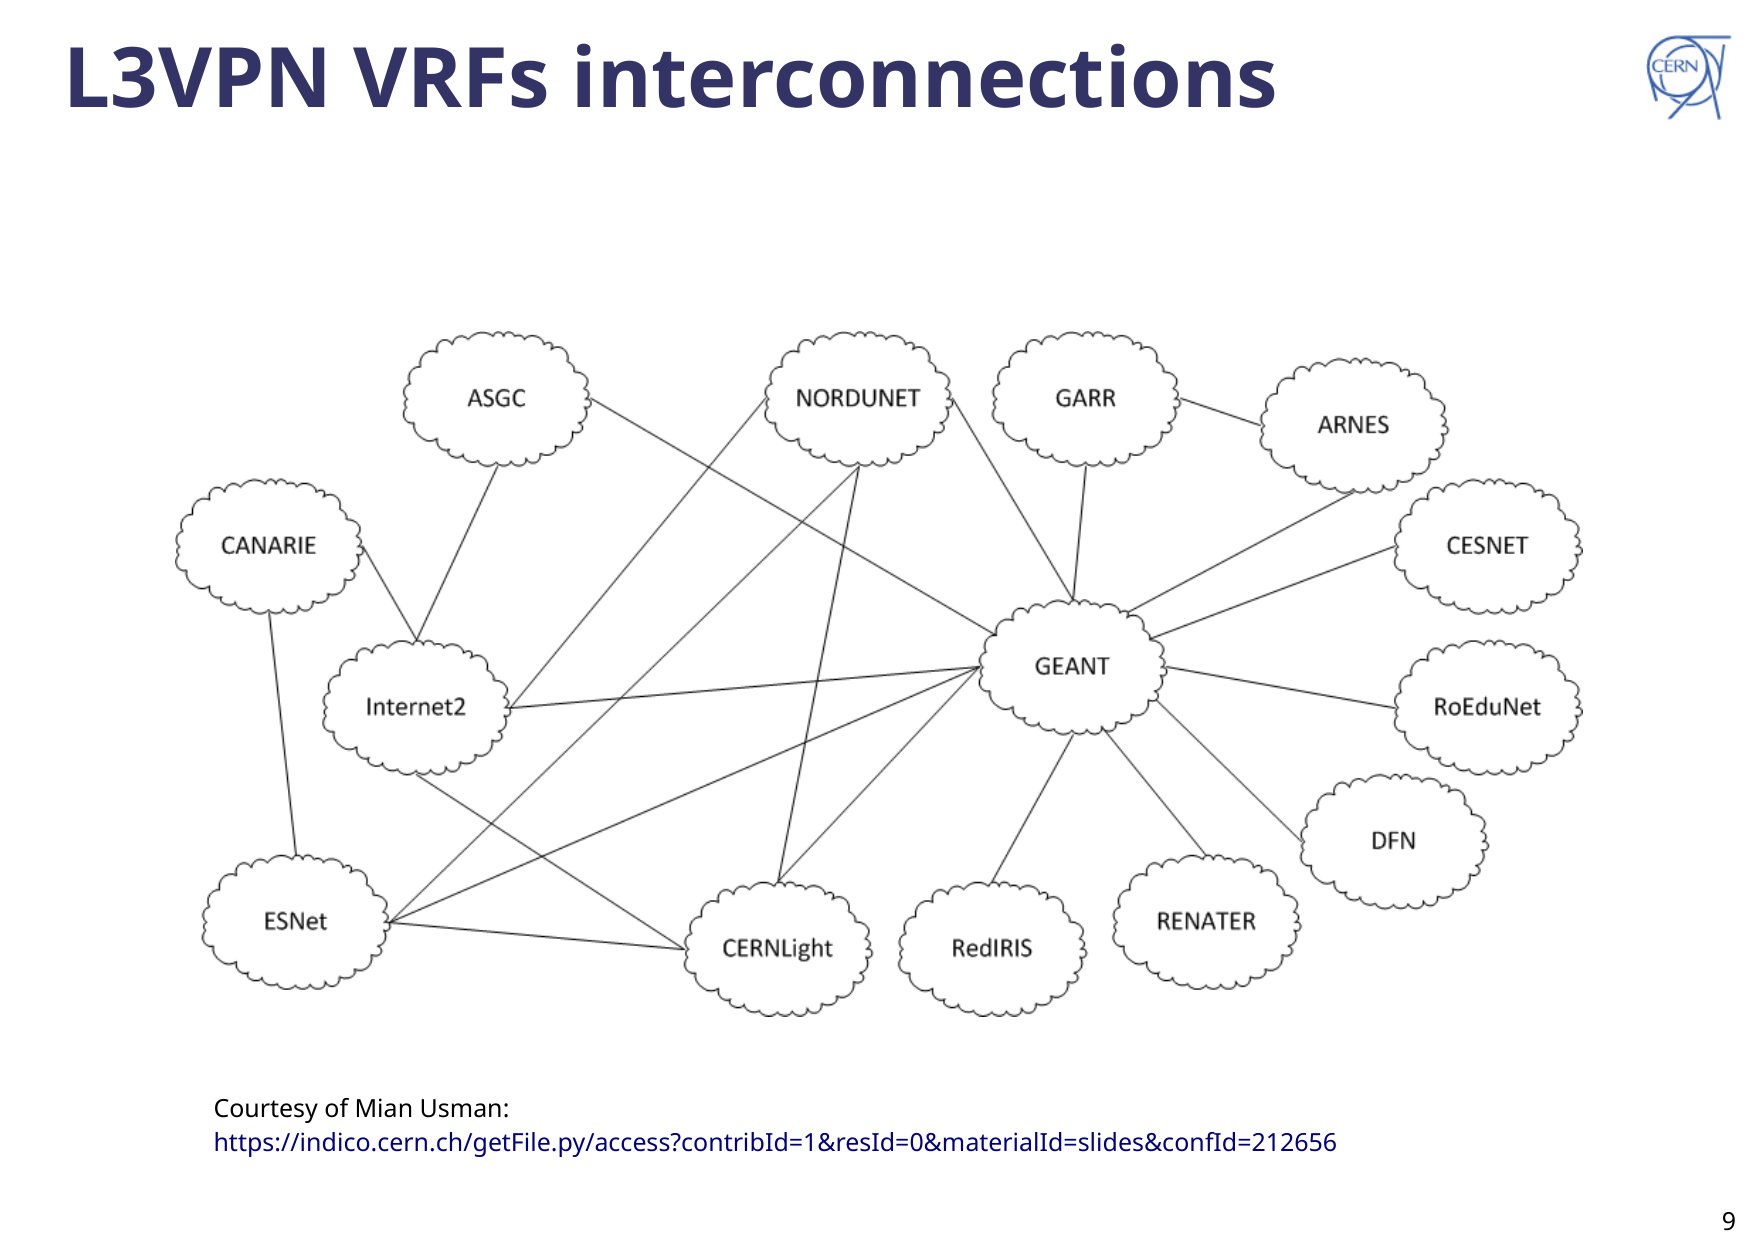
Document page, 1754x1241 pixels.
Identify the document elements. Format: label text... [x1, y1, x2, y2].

picture [1646, 34, 1732, 120]
title L3VPN VRFs interconnections [63, 0, 1621, 166]
picture [175, 331, 1583, 1017]
text_box Courtesy of Mian Usman: https://indico.cern.ch/getFile.py/access?contribId=1&resId=0&materialId=slides&confId=212656 [198, 1083, 1624, 1129]
